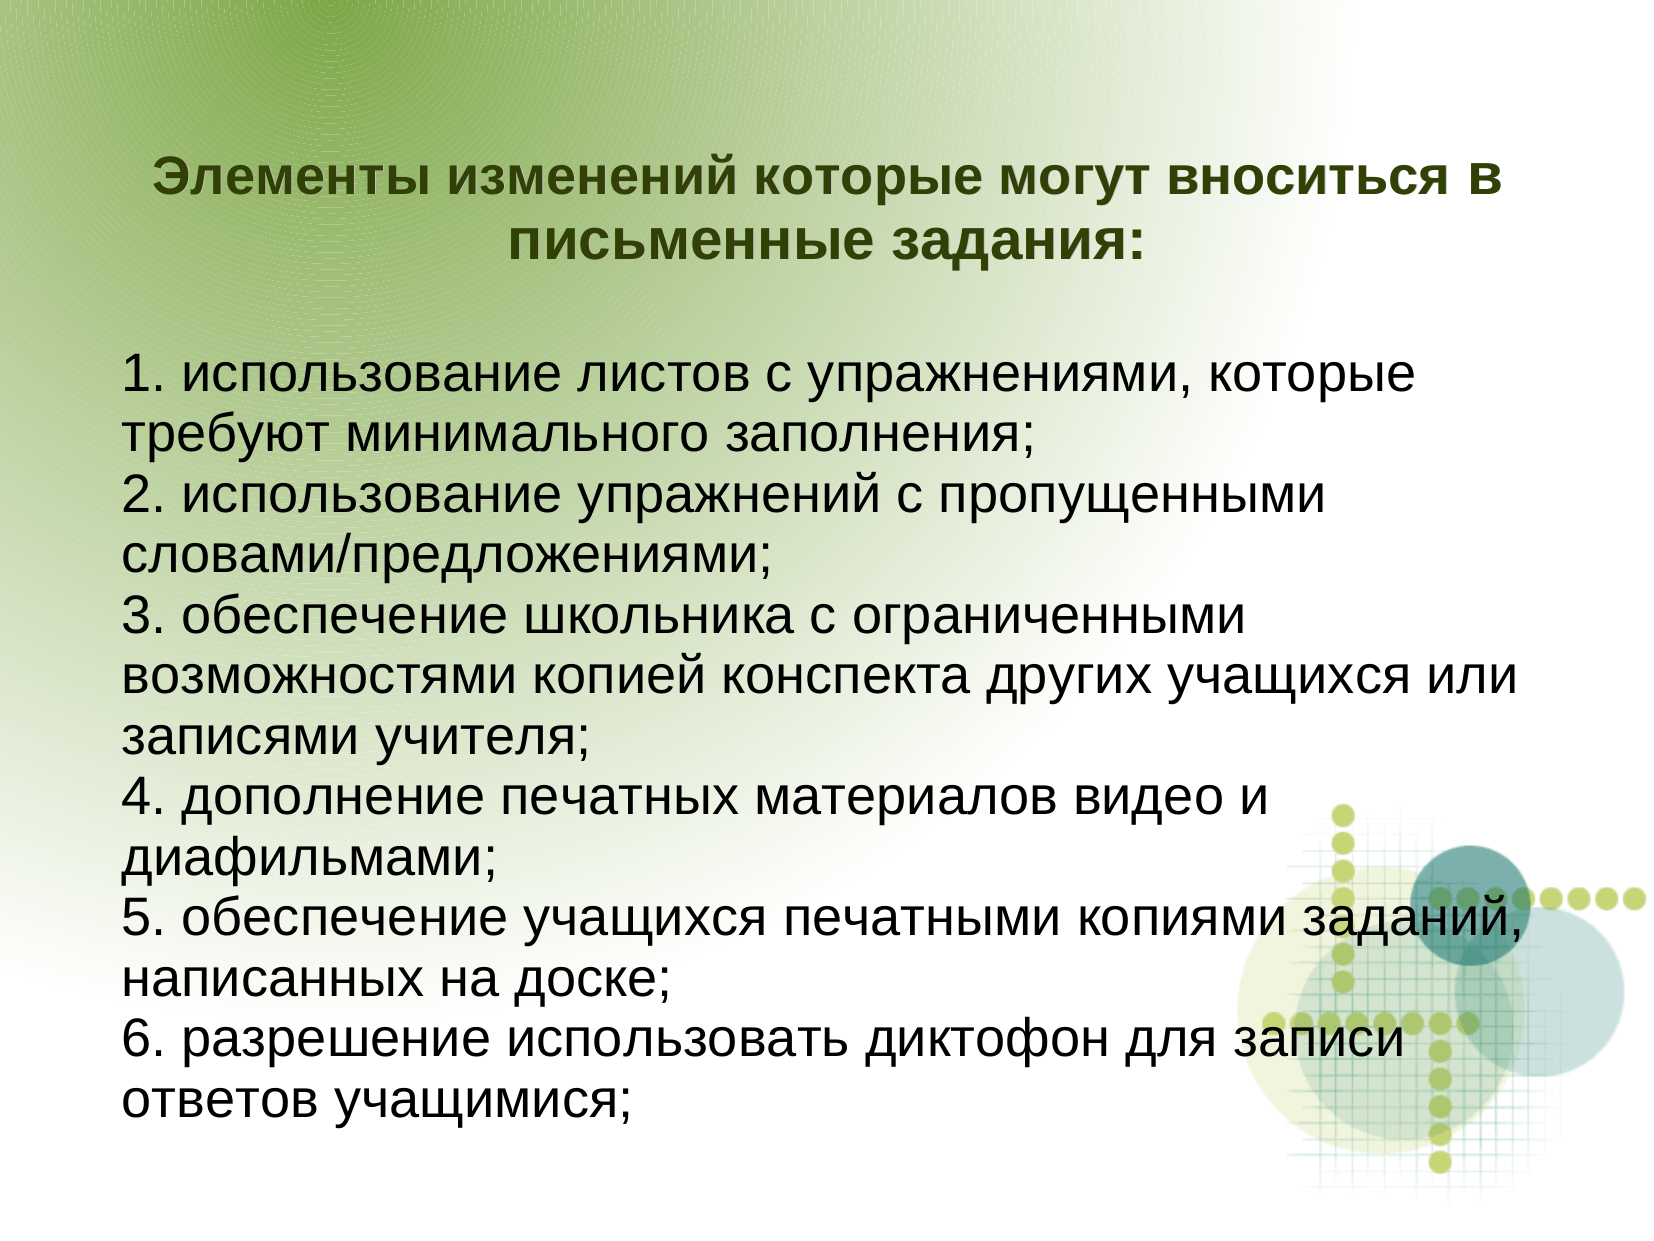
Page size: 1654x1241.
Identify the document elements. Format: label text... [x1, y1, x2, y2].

title Элементы изменений которые могут вноситься в письменные задания: [121, 110, 1534, 303]
picture [1224, 792, 1654, 1211]
subtitle 1. использование листов с упражнениями, которые требуют минимального заполнения; 2. использование упражнений с пропущенными словами/предложениями; 3. обеспечение школьника с ограниченными возможностями копией конспекта других учащихся или записями учителя; 4. дополнение печатных материалов видео и диафильмами; 5. обеспечение учащихся печатными копиями заданий, написанных на доске; 6. разрешение использовать диктофон для записи ответов учащимися; [121, 341, 1534, 1129]
